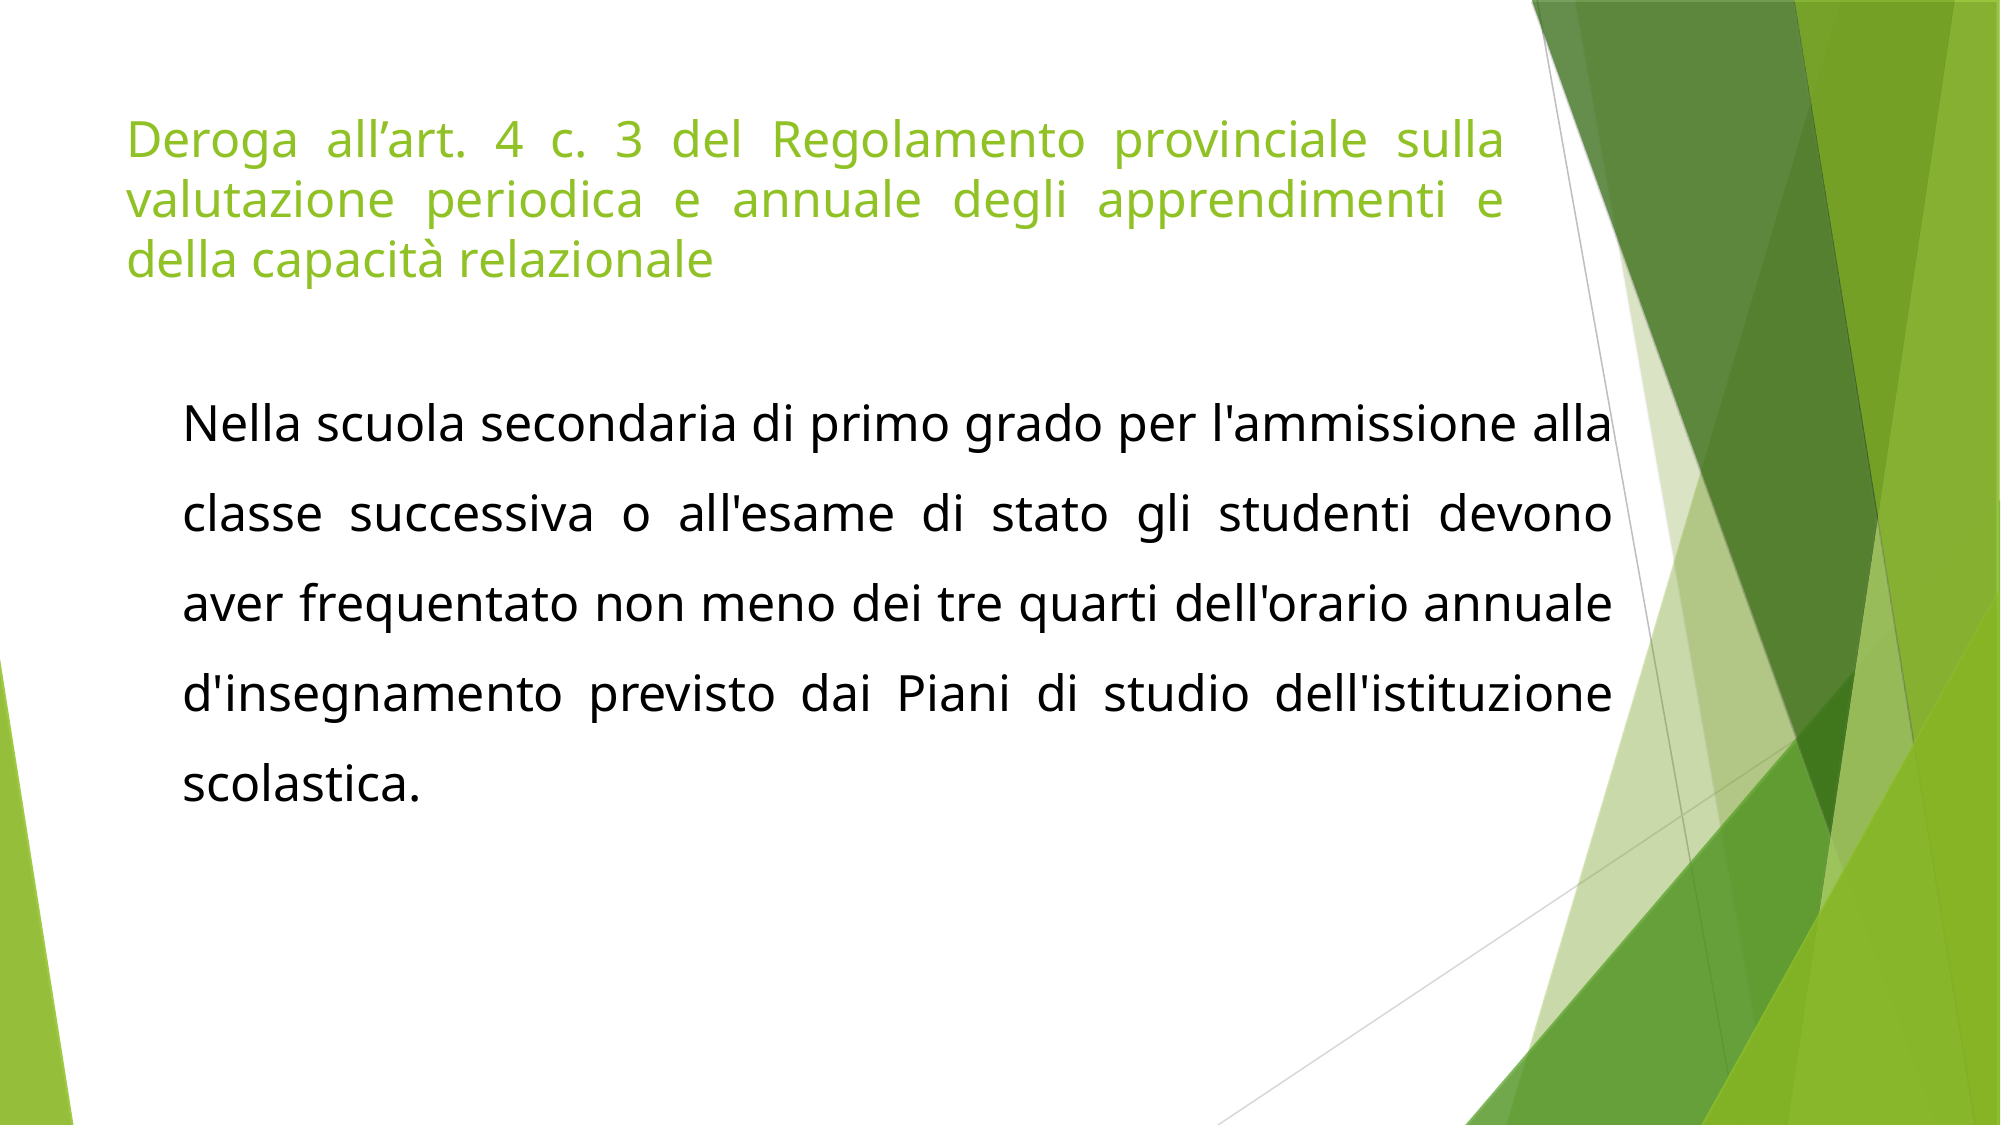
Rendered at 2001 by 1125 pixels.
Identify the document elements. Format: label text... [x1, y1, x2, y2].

title Deroga all’art. 4 c. 3 del Regolamento provinciale sulla valutazione periodica e annuale degli apprendimenti e della capacità relazionale [111, 99, 1522, 317]
list Nella scuola secondaria di primo grado per l'ammissione alla classe successiva o all'esame di stato gli studenti devono aver frequentato non meno dei tre quarti dell'orario annuale d'insegnamento previsto dai Piani di studio dell'istituzione scolastica. [111, 354, 1630, 992]
